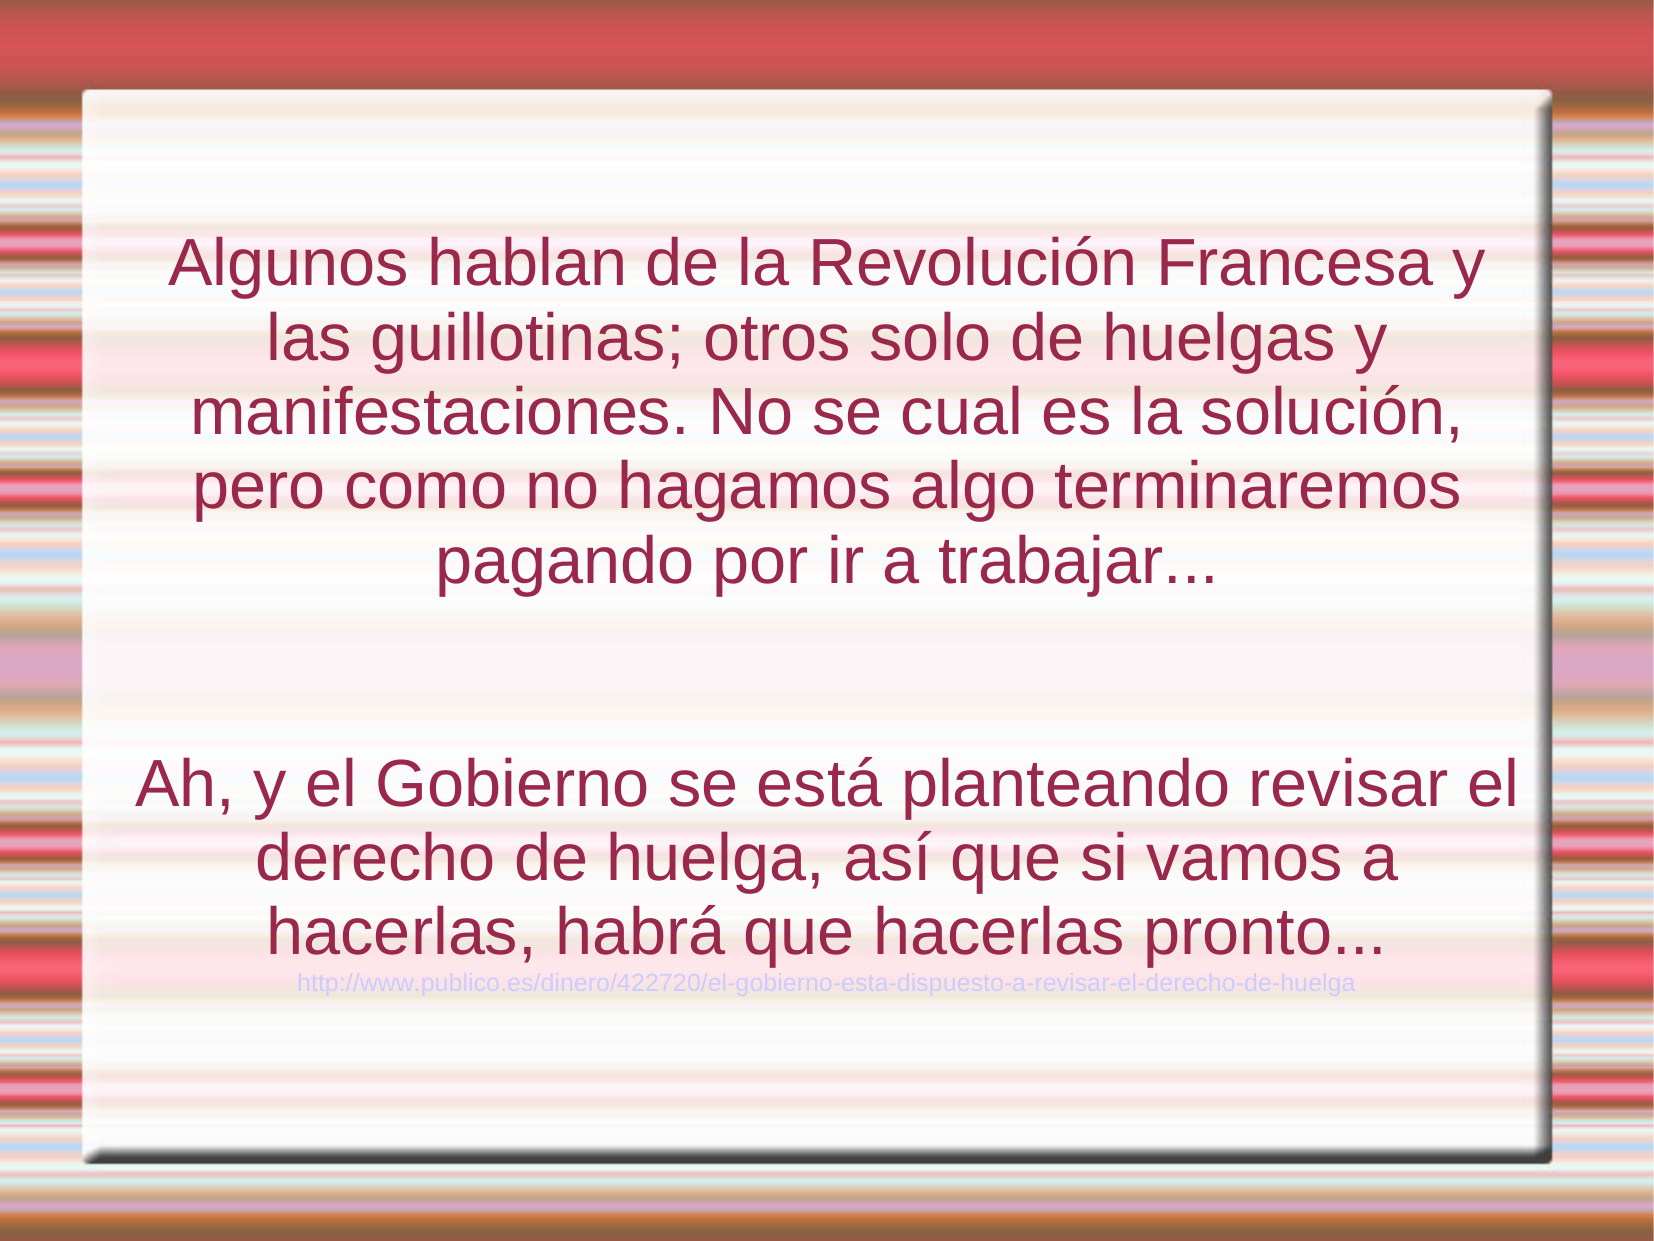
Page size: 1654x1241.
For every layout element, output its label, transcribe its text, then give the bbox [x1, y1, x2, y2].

picture [0, 0, 1654, 1241]
text_box Algunos hablan de la Revolución Francesa y las guillotinas; otros solo de huelgas y manifestaciones. No se cual es la solución, pero como no hagamos algo terminaremos pagando por ir a trabajar... Ah, y el Gobierno se está planteando revisar el derecho de huelga, así que si vamos a hacerlas, habrá que hacerlas pronto... http://www.publico.es/dinero/422720/el-gobierno-esta-dispuesto-a-revisar-el-derecho-de-huelga [121, 114, 1534, 1133]
